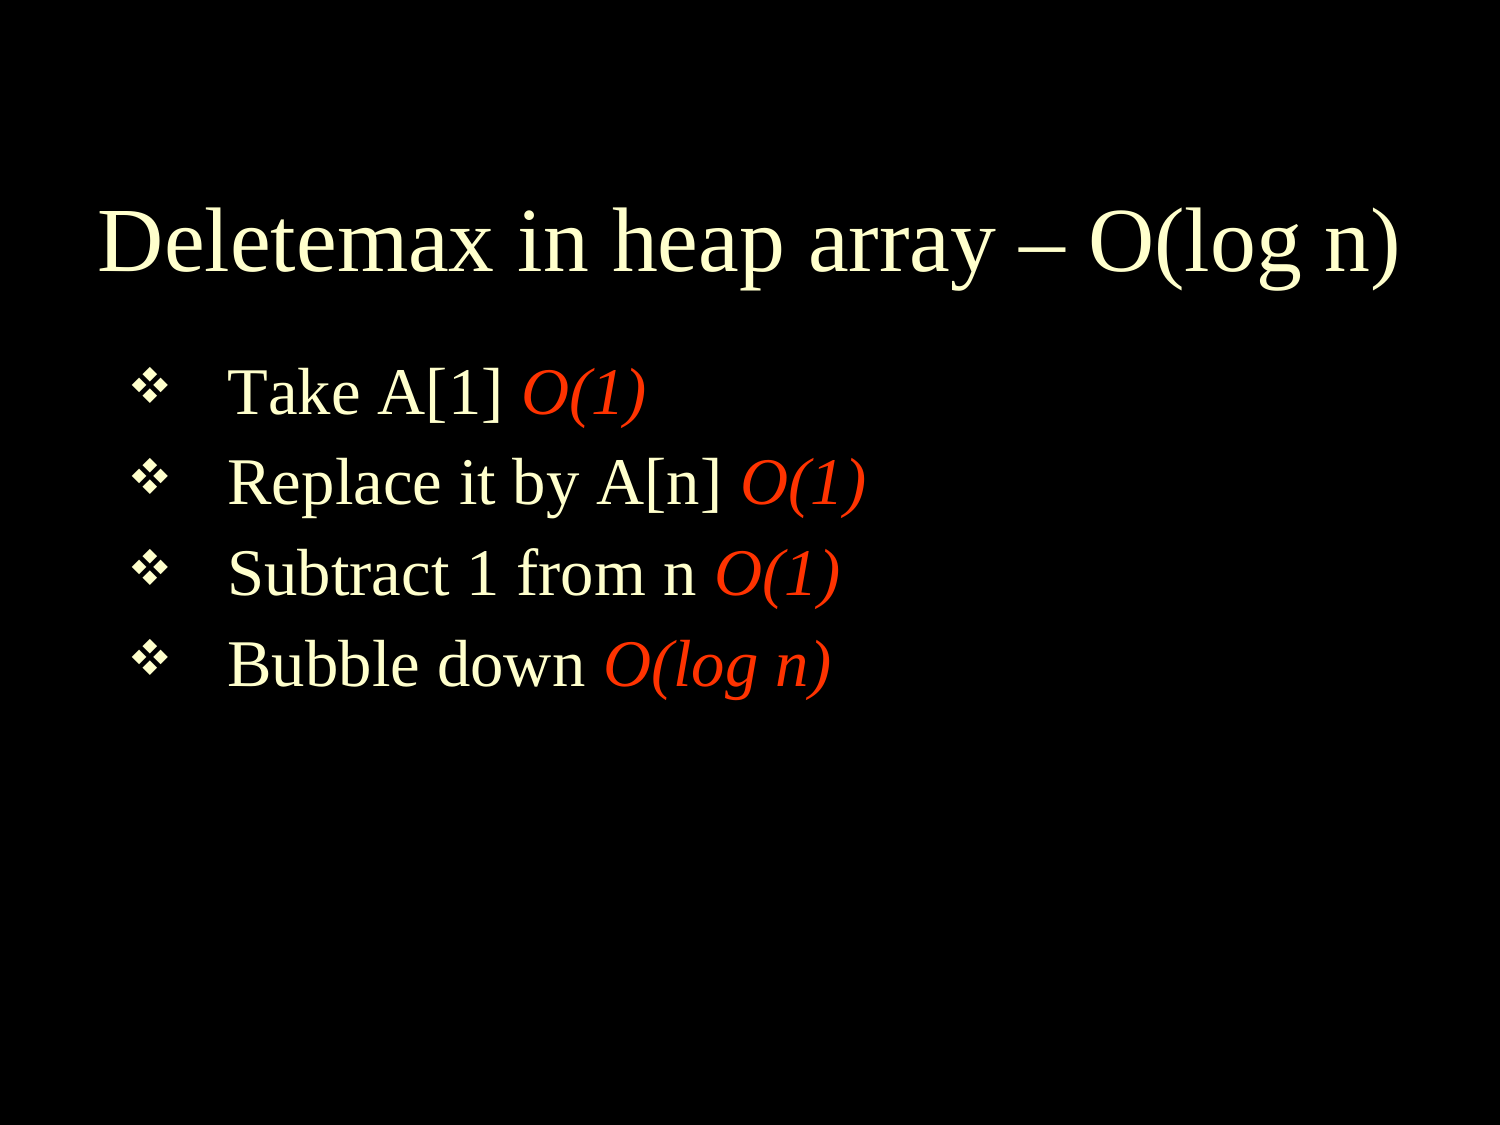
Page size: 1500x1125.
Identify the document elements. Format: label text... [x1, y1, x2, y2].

list Take A[1] O(1) Replace it by A[n] O(1) Subtract 1 from n O(1) Bubble down O(log n) [112, 347, 1482, 1026]
title Deletemax in heap array – O(log n) [22, 145, 1480, 336]
